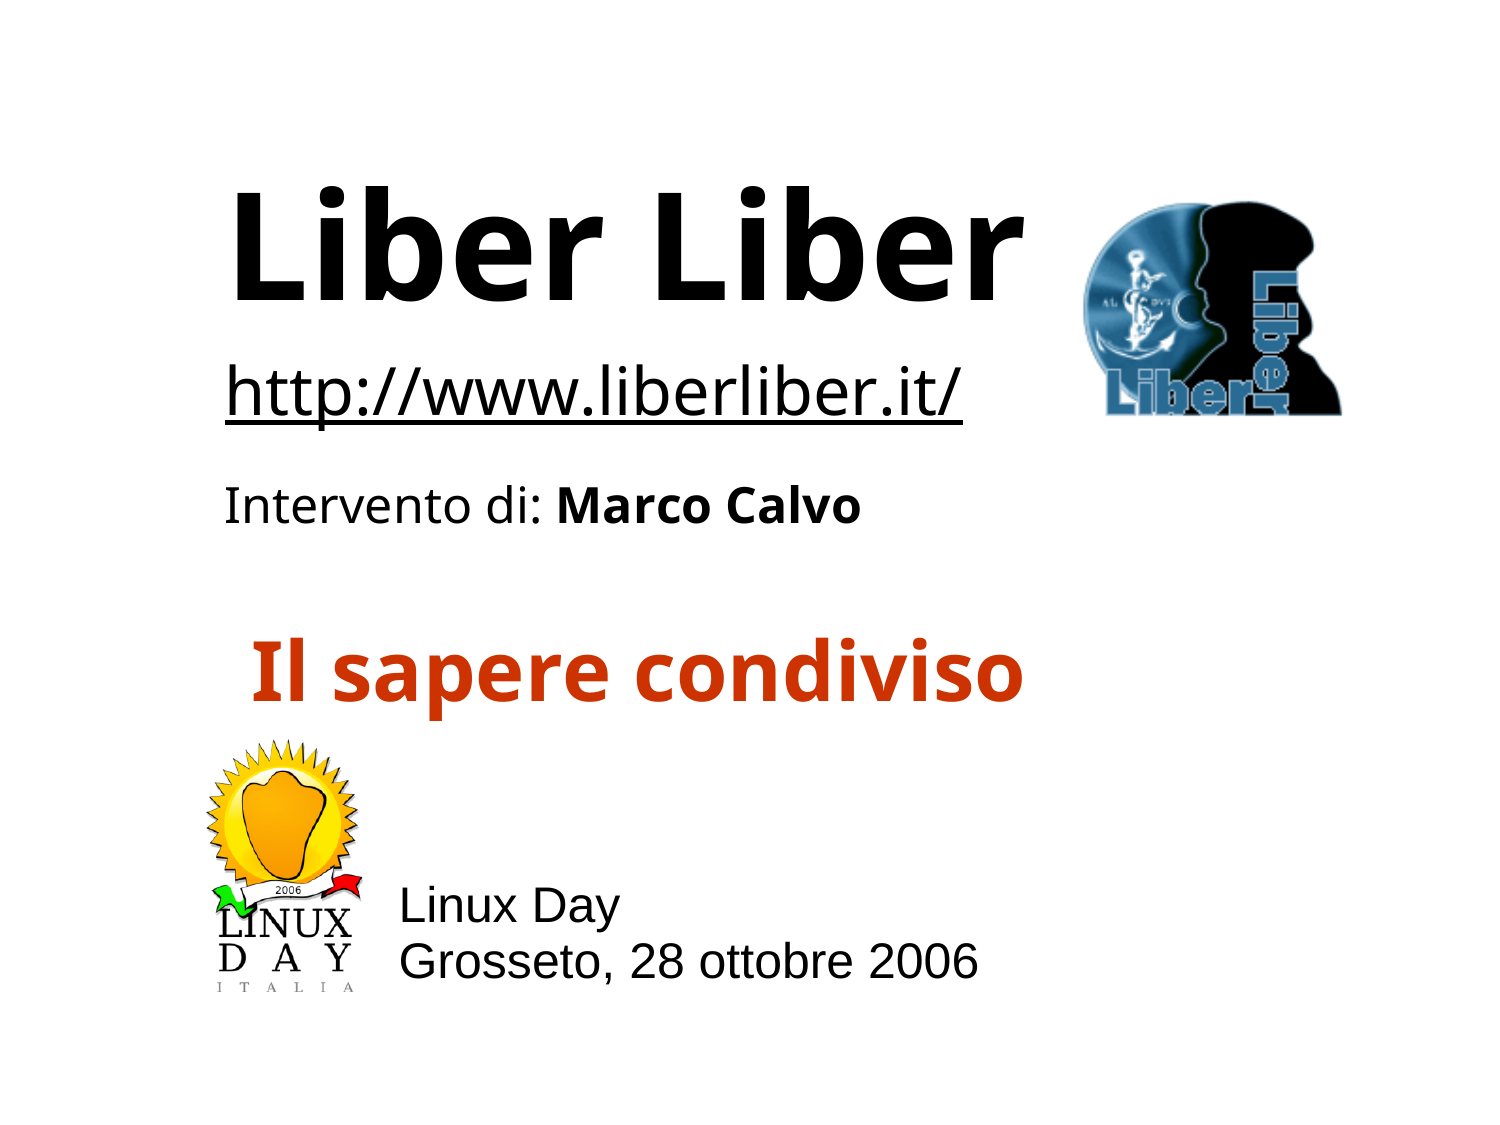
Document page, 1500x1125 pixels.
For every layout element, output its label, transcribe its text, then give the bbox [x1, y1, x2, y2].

picture [206, 739, 363, 992]
subtitle Intervento di: Marco Calvo Il sapere condiviso [209, 462, 1070, 852]
title Liber Liber http://www.liberliber.it/ [209, 137, 1373, 438]
picture [1080, 196, 1346, 418]
text_box Linux Day Grosseto, 28 ottobre 2006 [383, 869, 1070, 997]
